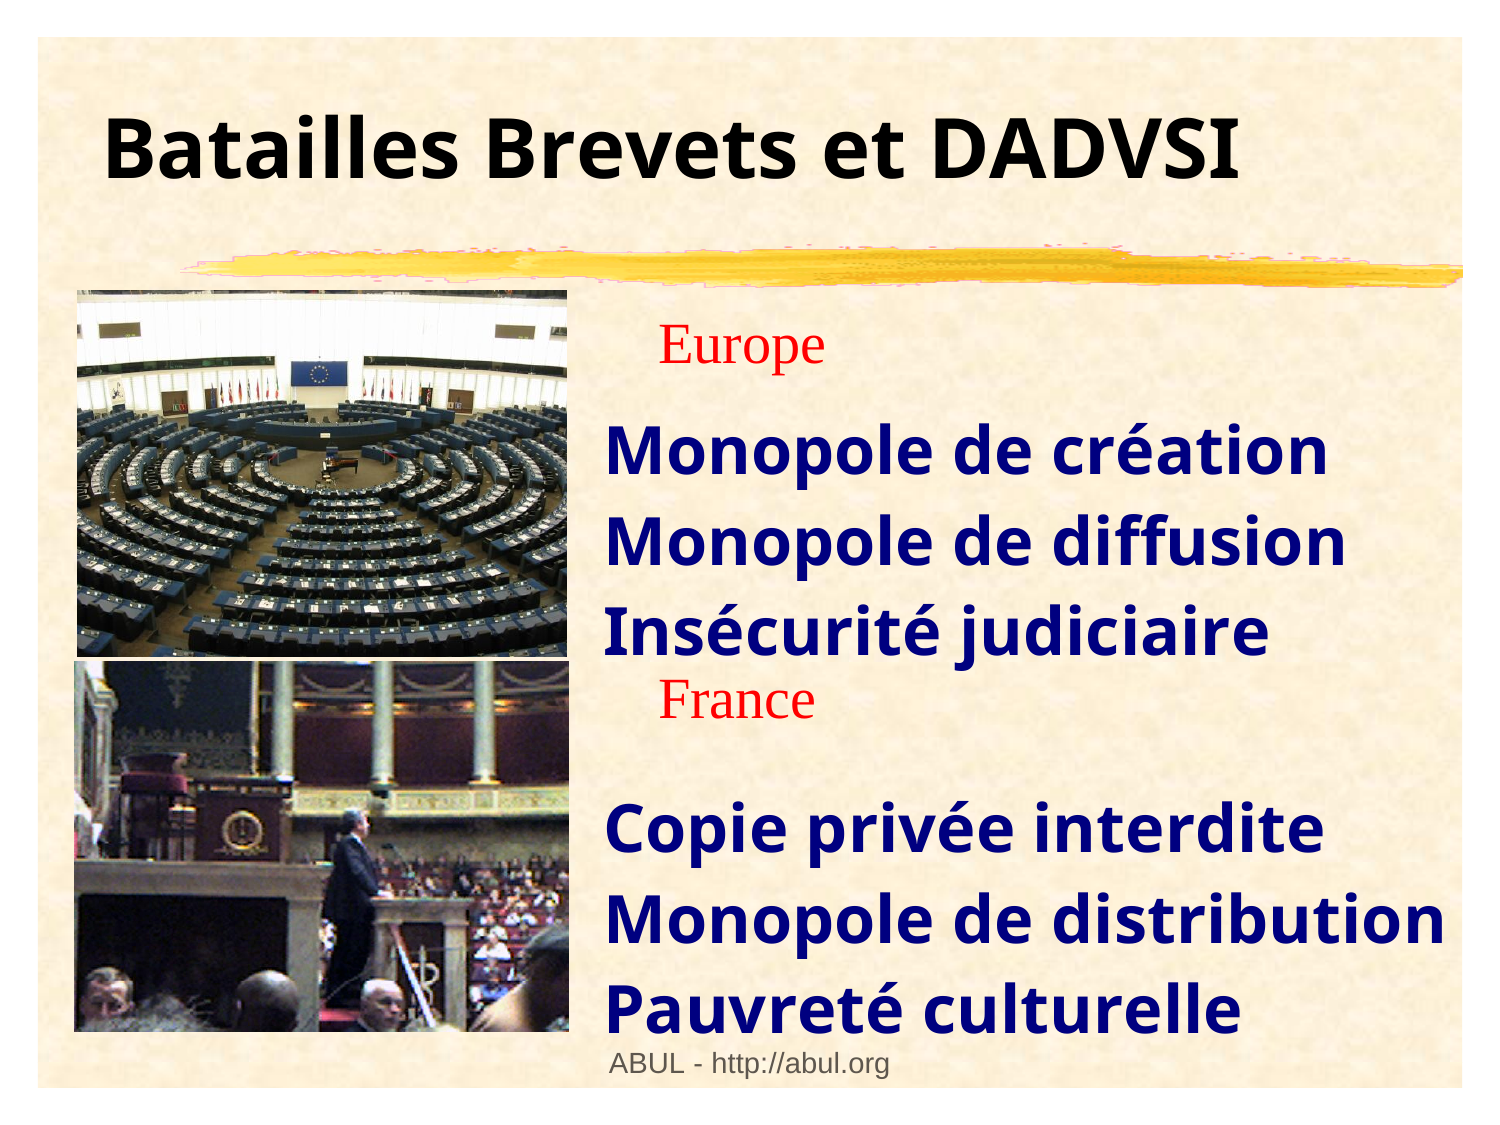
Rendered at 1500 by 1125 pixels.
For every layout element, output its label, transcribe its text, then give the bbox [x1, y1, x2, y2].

picture [37, 37, 1463, 1088]
text_box France [658, 666, 1127, 747]
text_box Europe [658, 311, 1127, 393]
list Copie privée interdite Monopole de distribution Pauvreté culturelle [585, 781, 1449, 1073]
list Monopole de création Monopole de diffusion Insécurité judiciaire [585, 403, 1449, 656]
title Batailles Brevets et DADVSI [101, 39, 1312, 253]
